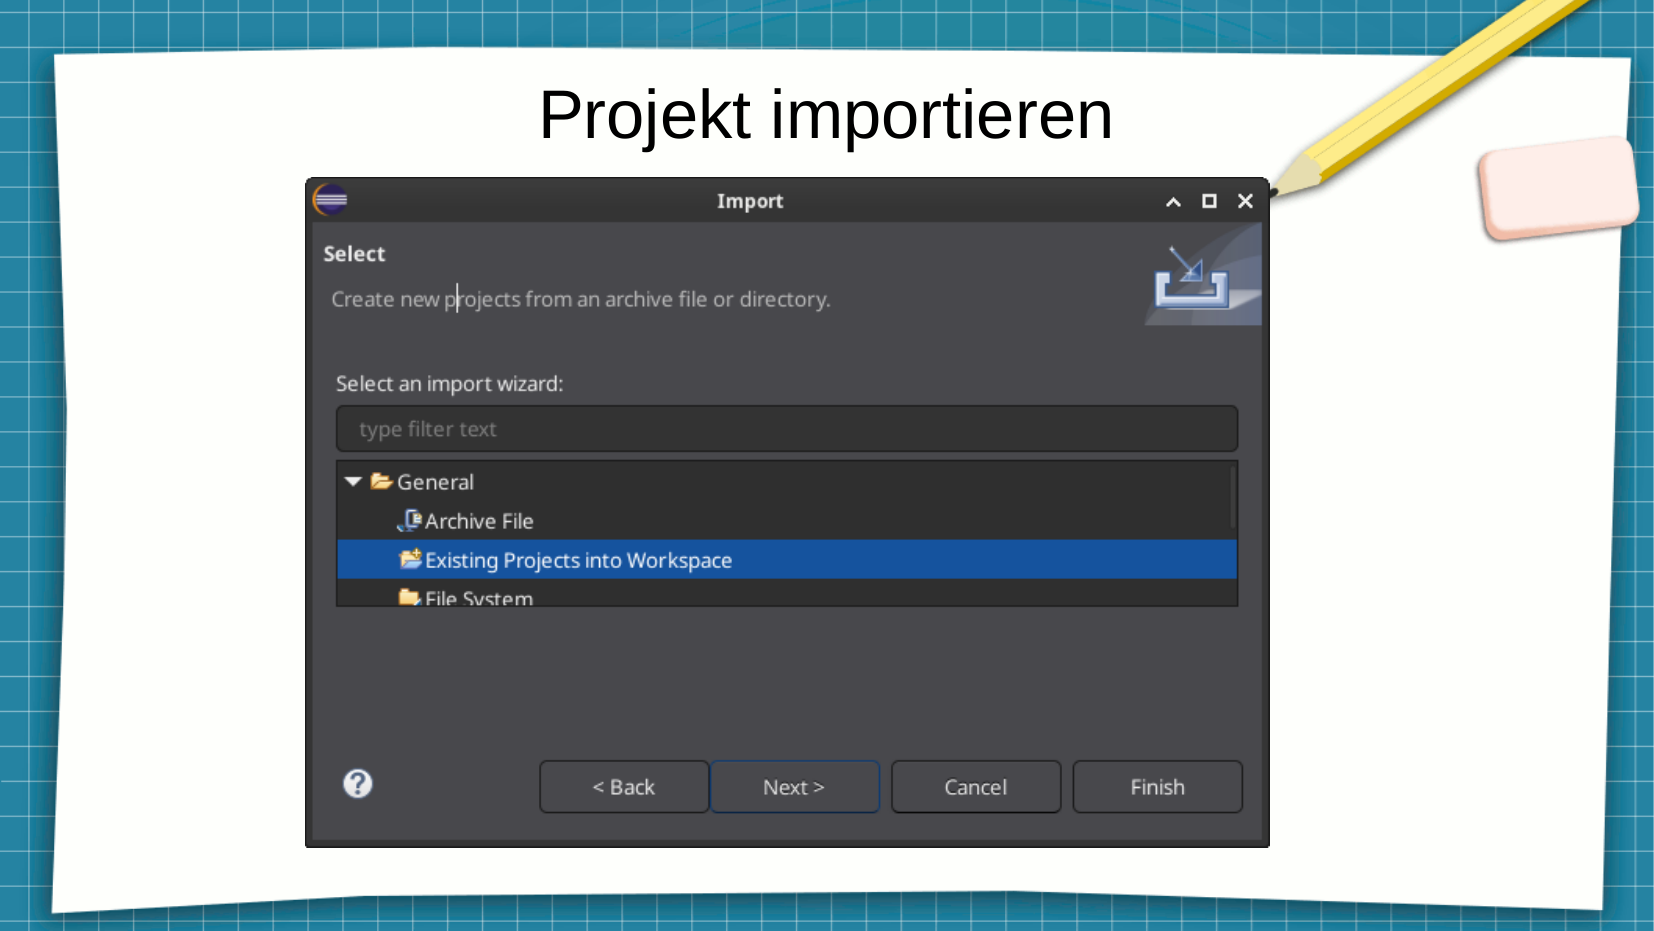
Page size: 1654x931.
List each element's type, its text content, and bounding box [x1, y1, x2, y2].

picture [0, 0, 1654, 931]
title Projekt importieren [82, 37, 1571, 193]
